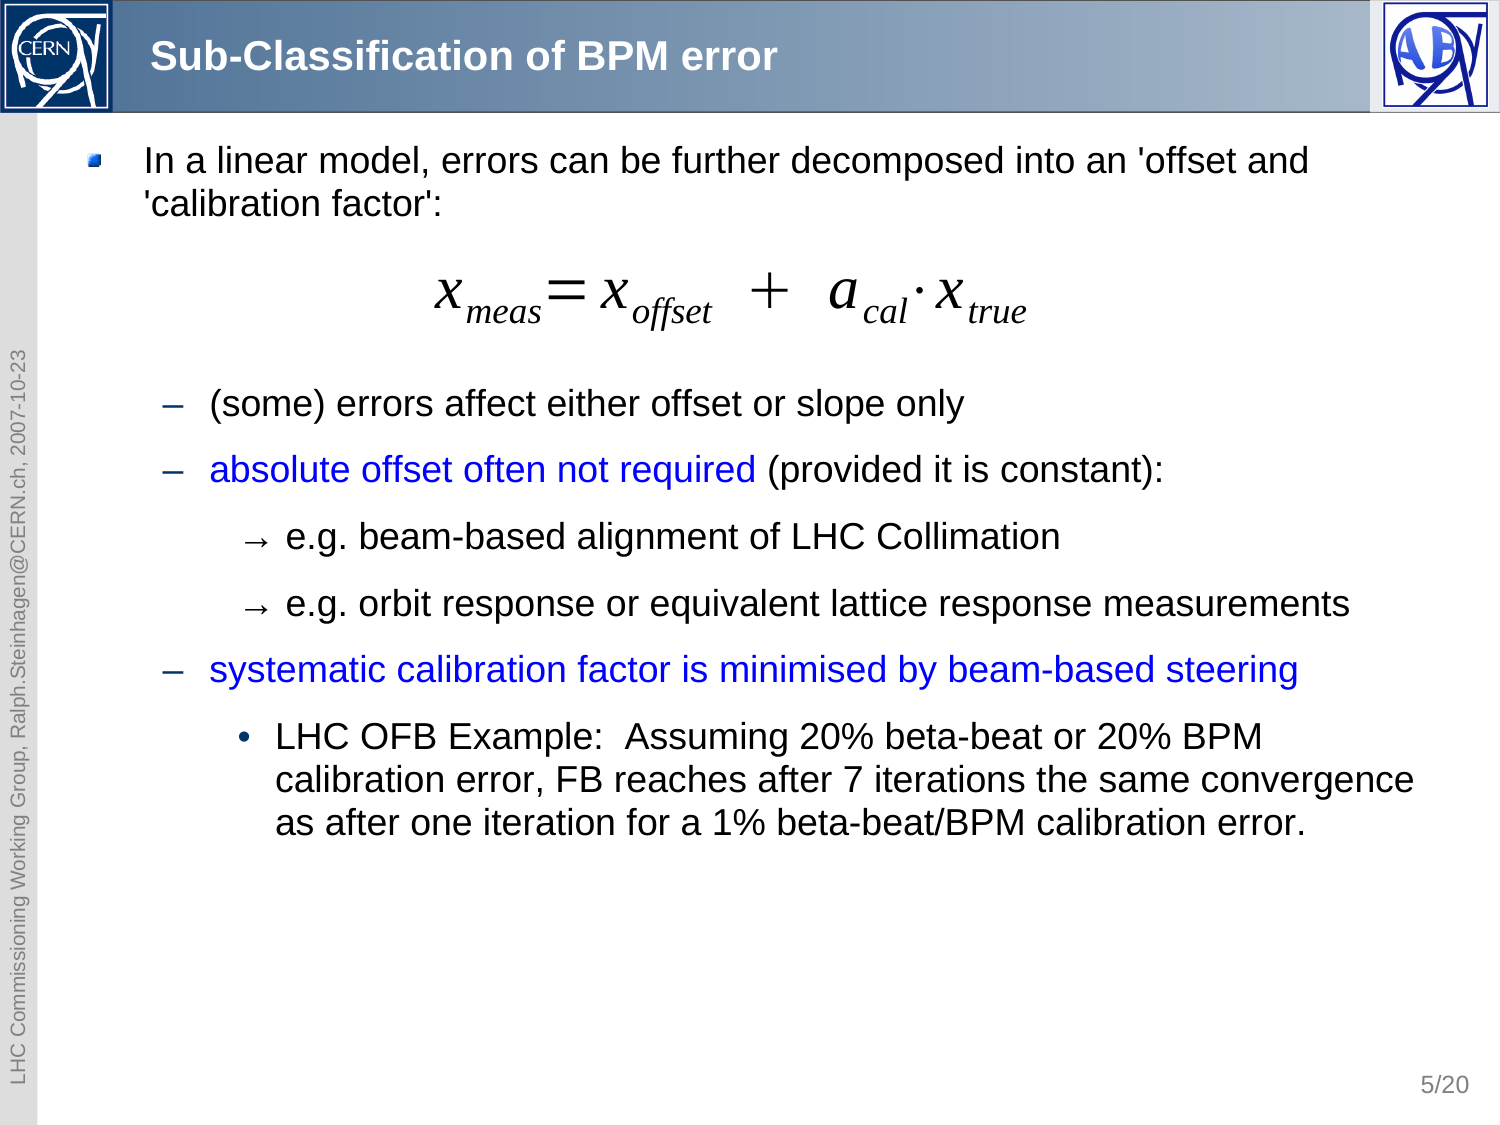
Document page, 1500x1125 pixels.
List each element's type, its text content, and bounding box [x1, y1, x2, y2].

list In a linear model, errors can be further decomposed into an 'offset and 'calibration factor': (some) errors affect either offset or slope only absolute offset often not required (provided it is constant): → e.g. beam-based alignment of LHC Collimation → e.g. orbit response or equivalent lattice response measurements systematic calibration factor is minimised by beam-based steering LHC OFB Example: Assuming 20% beta-beat or 20% BPM calibration error, FB reaches after 7 iterations the same convergence as after one iteration for a 1% beta-beat/BPM calibration error. [87, 137, 1438, 1030]
picture [1382, 1, 1489, 108]
picture [0, 0, 113, 113]
chart [413, 253, 1042, 331]
title Sub-Classification of BPM error [150, 0, 1201, 113]
